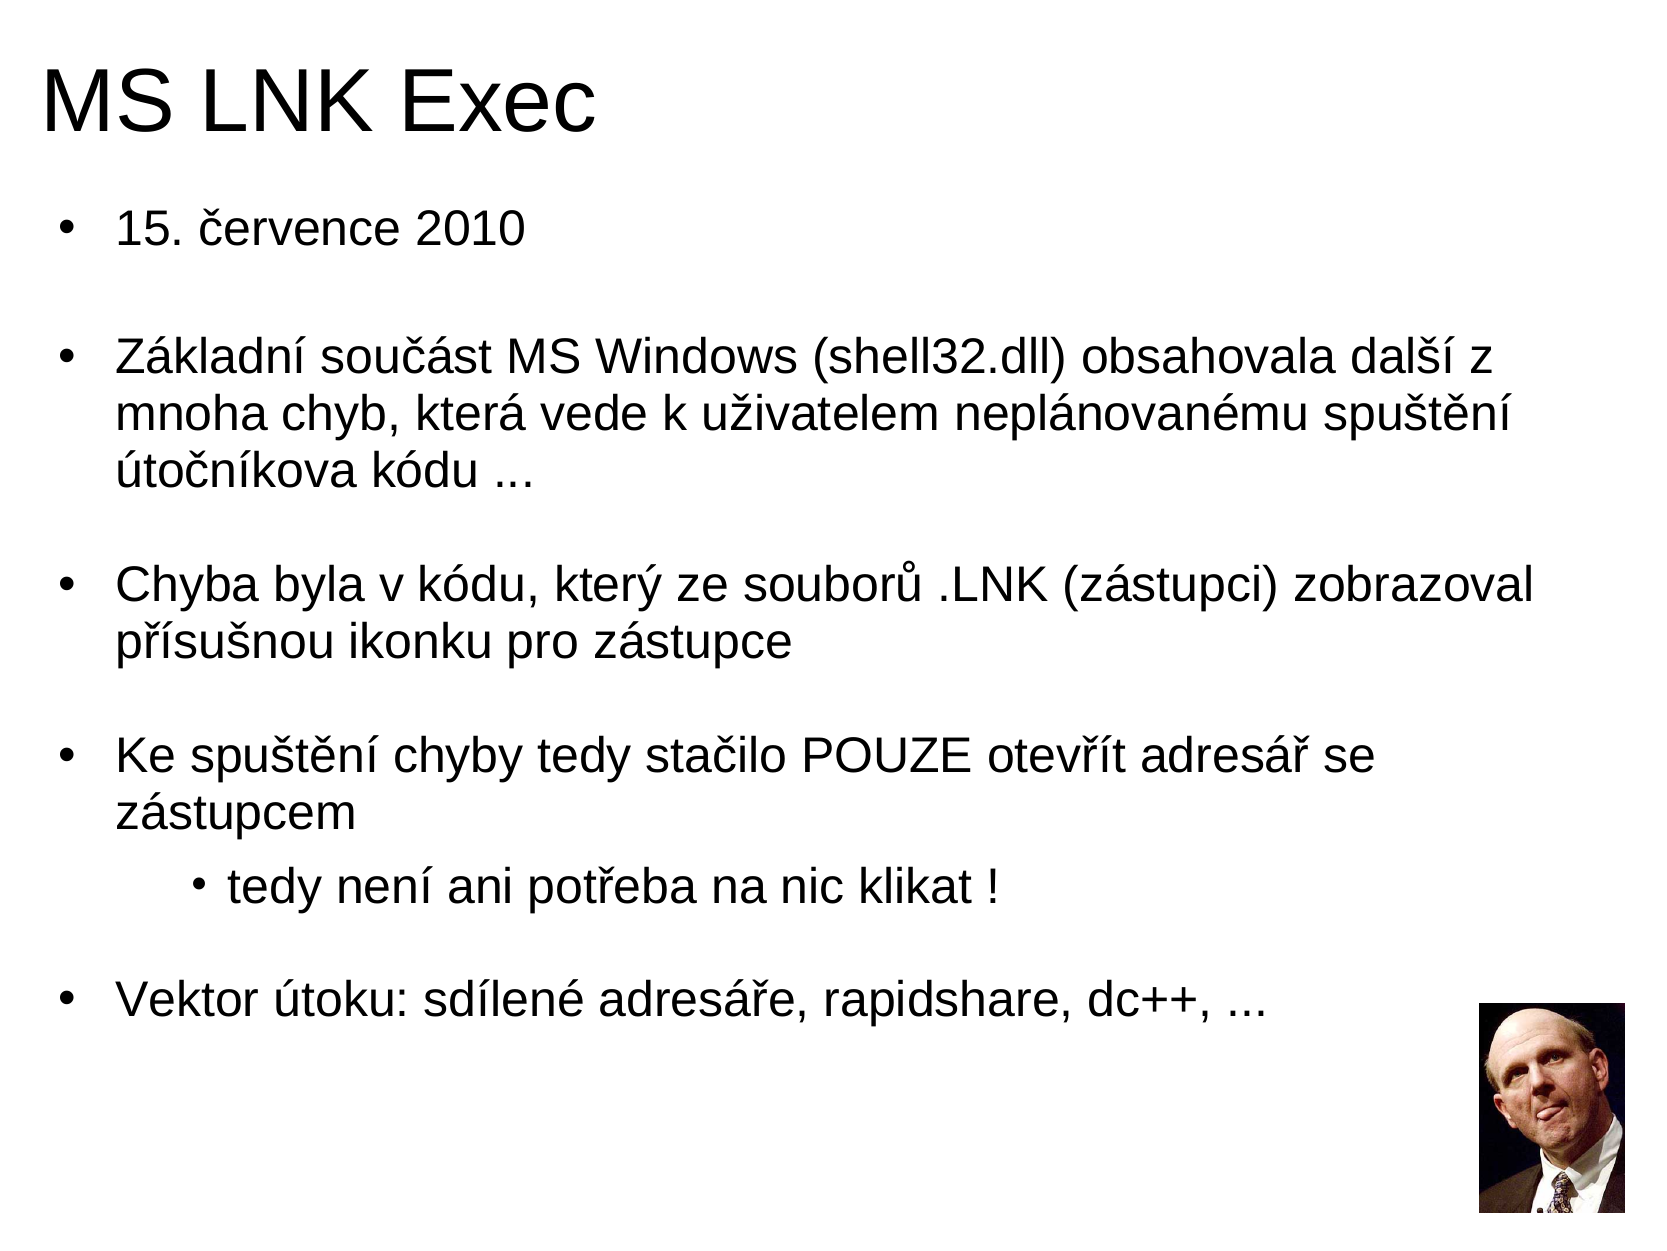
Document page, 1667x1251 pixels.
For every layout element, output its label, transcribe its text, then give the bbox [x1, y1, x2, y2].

title MS LNK Exec [40, 50, 1627, 199]
picture [1479, 1003, 1625, 1214]
list 15. července 2010 Základní součást MS Windows (shell32.dll) obsahovala další z mnoha chyb, která vede k uživatelem neplánovanému spuštění útočníkova kódu ... Chyba byla v kódu, který ze souborů .LNK (zástupci) zobrazoval přísušnou ikonku pro zástupce Ke spuštění chyby tedy stačilo POUZE otevřít adresář se zástupcem tedy není ani potřeba na nic klikat ! Vektor útoku: sdílené adresáře, rapidshare, dc++, ... [40, 199, 1627, 1098]
